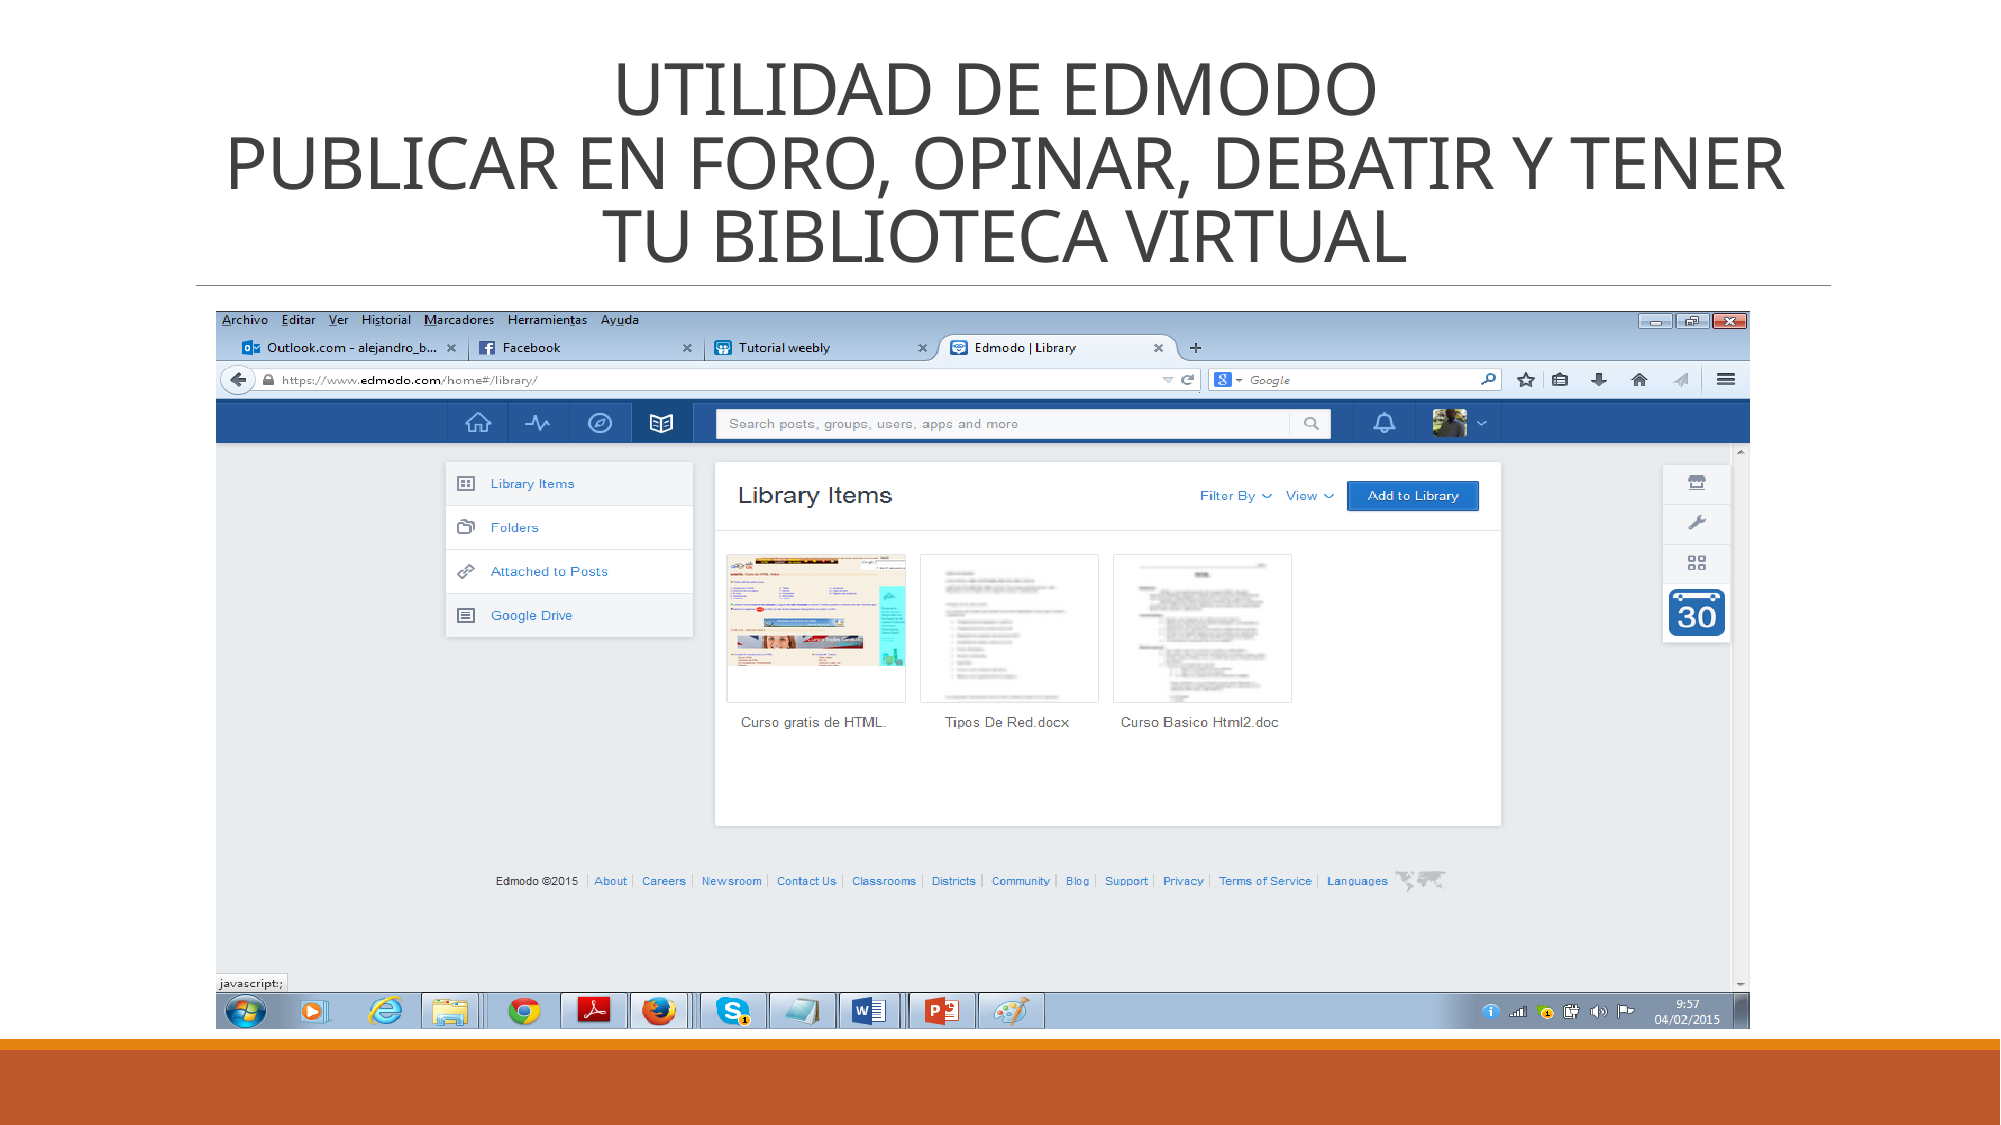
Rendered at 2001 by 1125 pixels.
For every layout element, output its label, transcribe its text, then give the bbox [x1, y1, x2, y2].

title UTILIDAD DE EDMODO PUBLICAR EN FORO, OPINAR, DEBATIR Y TENER TU BIBLIOTECA VIRTUAL [180, 47, 1831, 286]
picture [216, 311, 1750, 1029]
